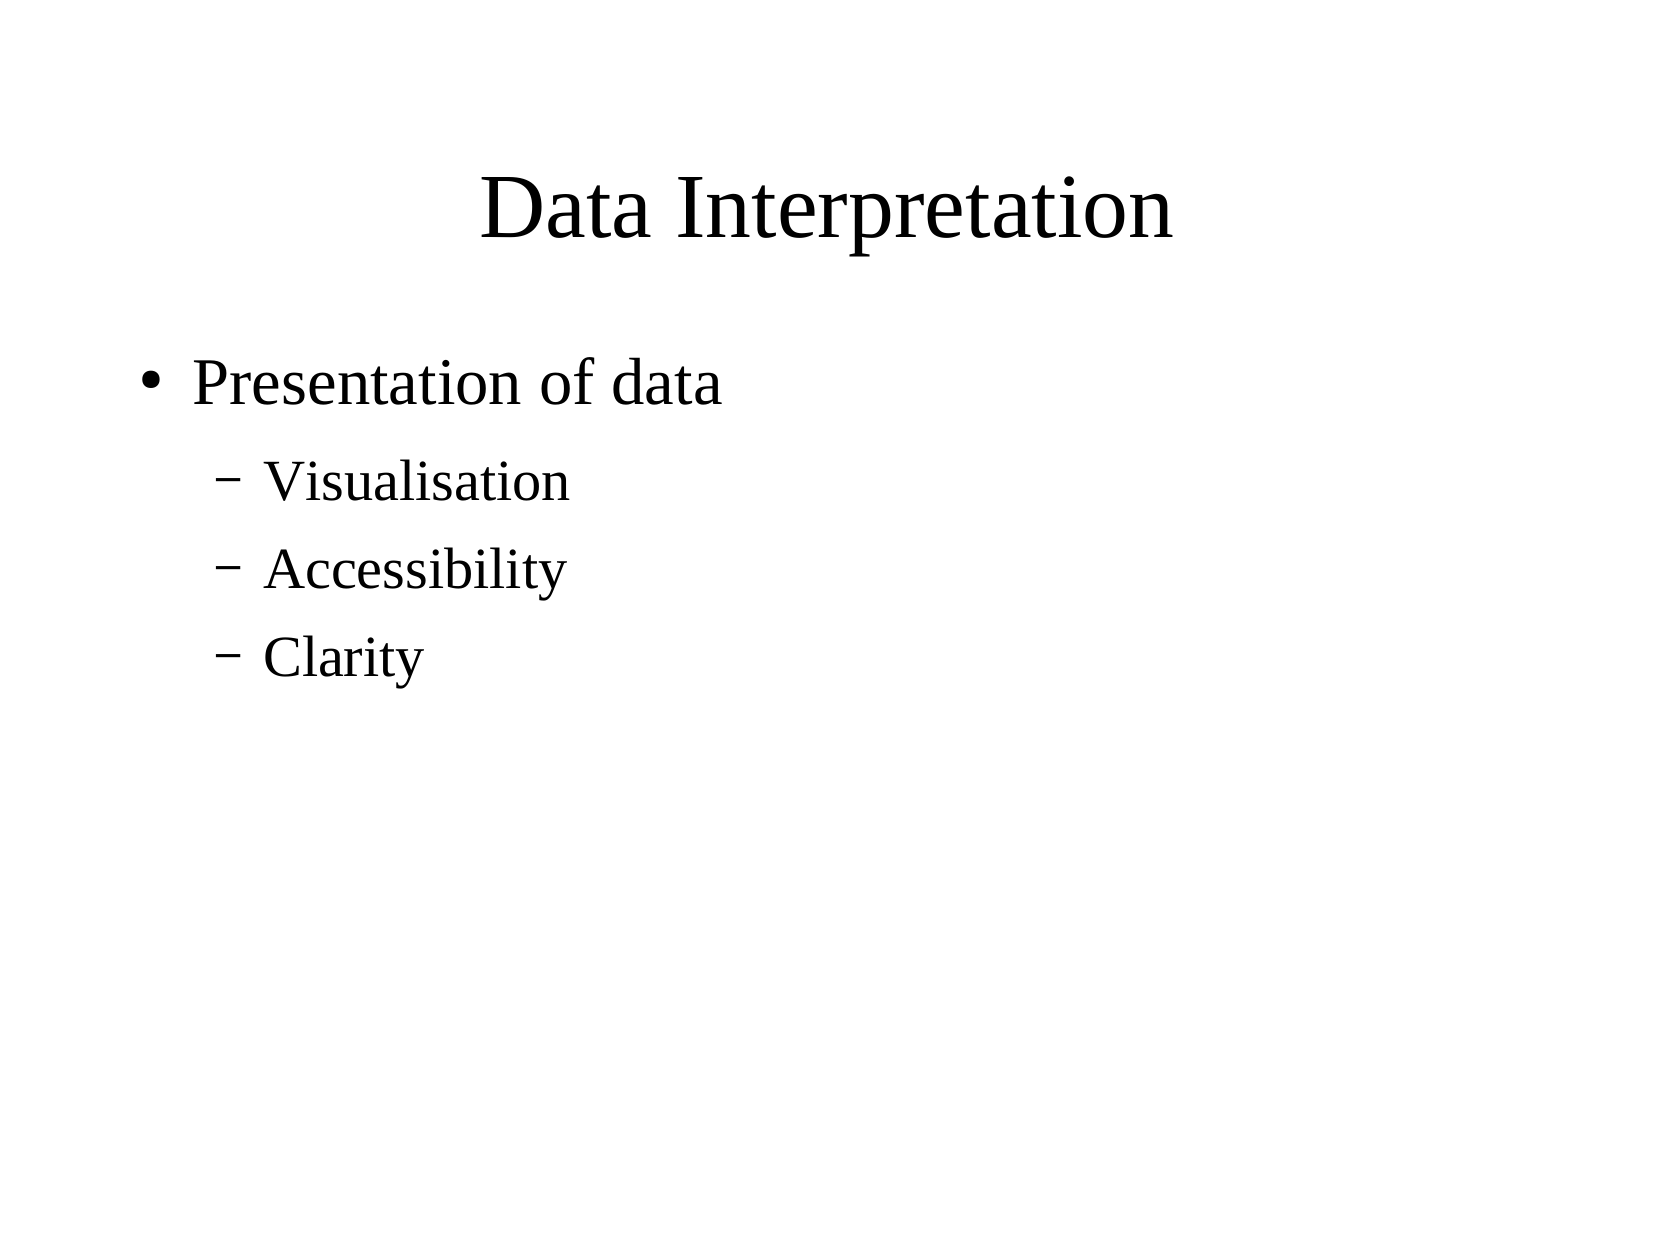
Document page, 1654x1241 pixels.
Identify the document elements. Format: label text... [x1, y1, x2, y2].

list Presentation of data Visualisation Accessibility Clarity [121, 344, 1534, 1127]
title Data Interpretation [121, 102, 1534, 311]
